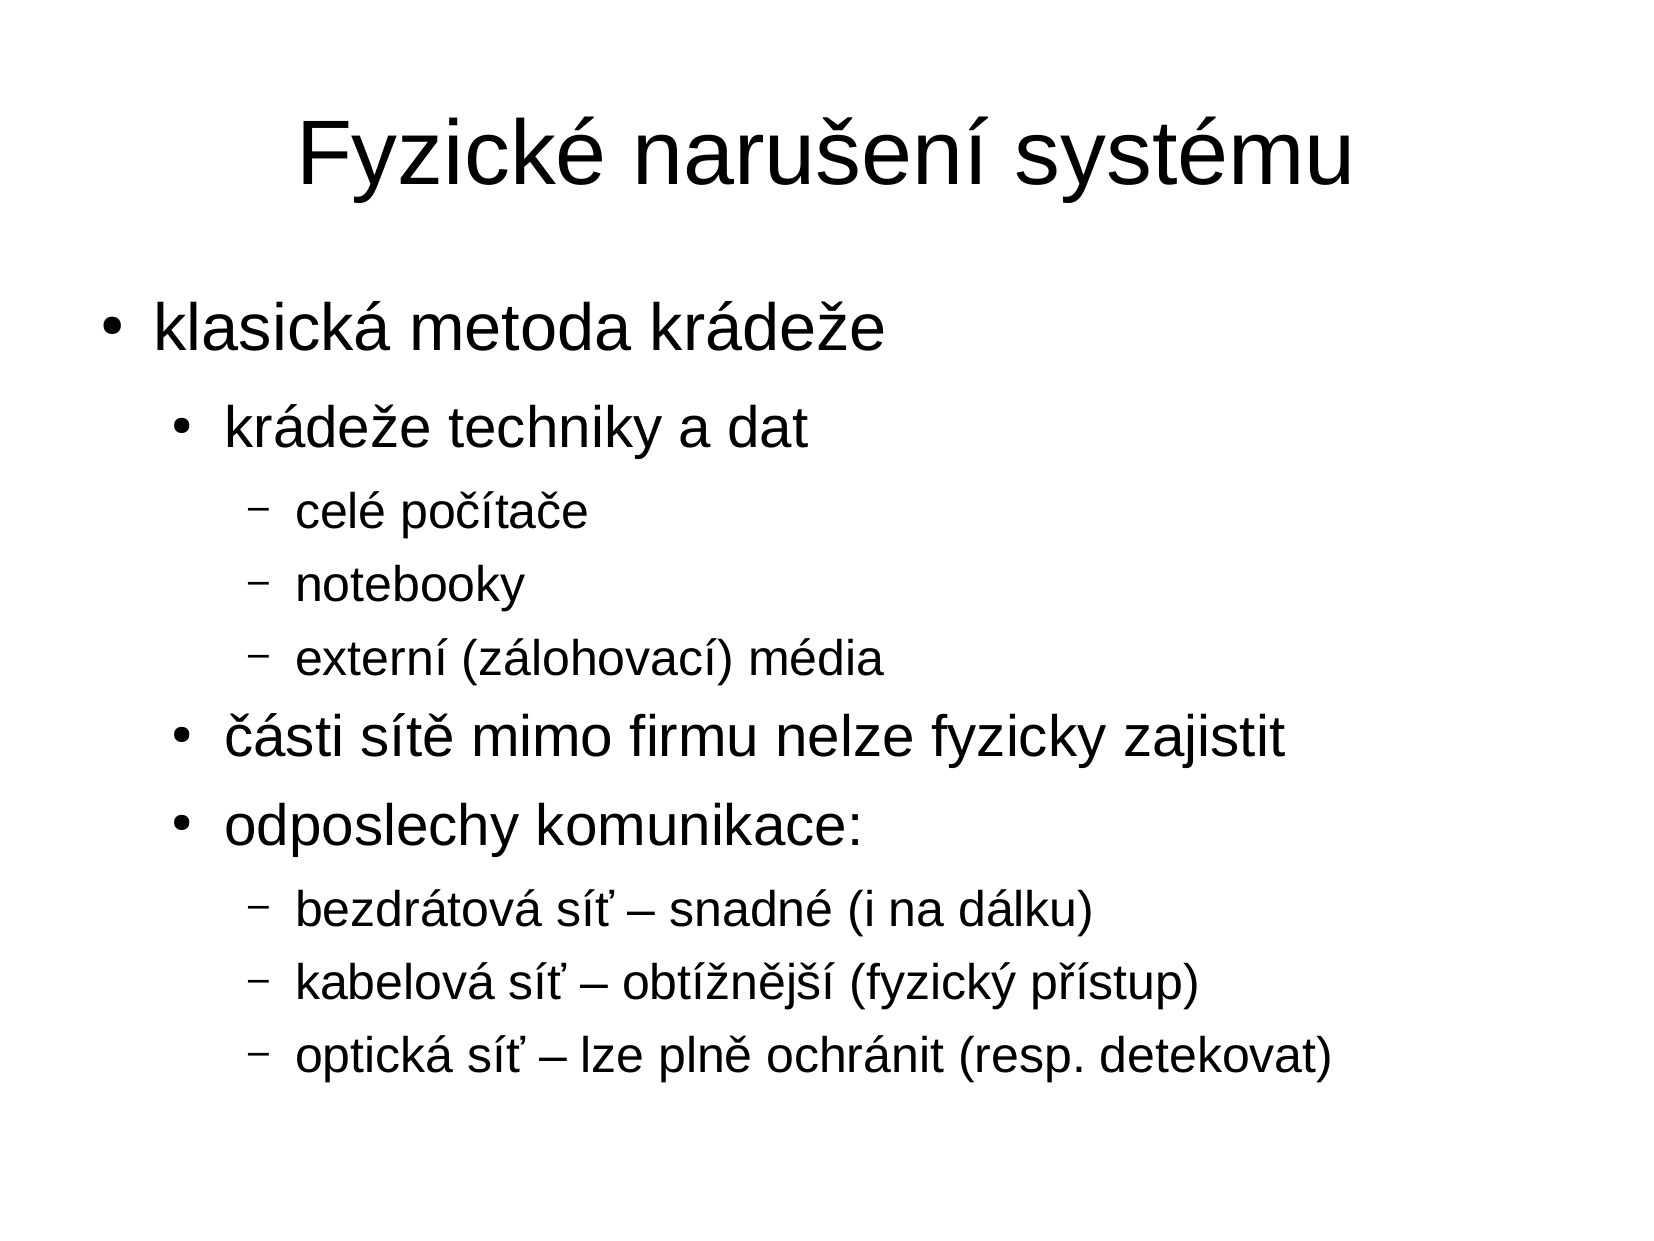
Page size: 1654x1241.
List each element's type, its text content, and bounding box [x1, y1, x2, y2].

list klasická metoda krádeže krádeže techniky a dat celé počítače notebooky externí (zálohovací) média části sítě mimo firmu nelze fyzicky zajistit odposlechy komunikace: bezdrátová síť – snadné (i na dálku) kabelová síť – obtížnější (fyzický přístup) optická síť – lze plně ochránit (resp. detekovat) [82, 290, 1571, 1109]
title Fyzické narušení systému [82, 49, 1571, 257]
